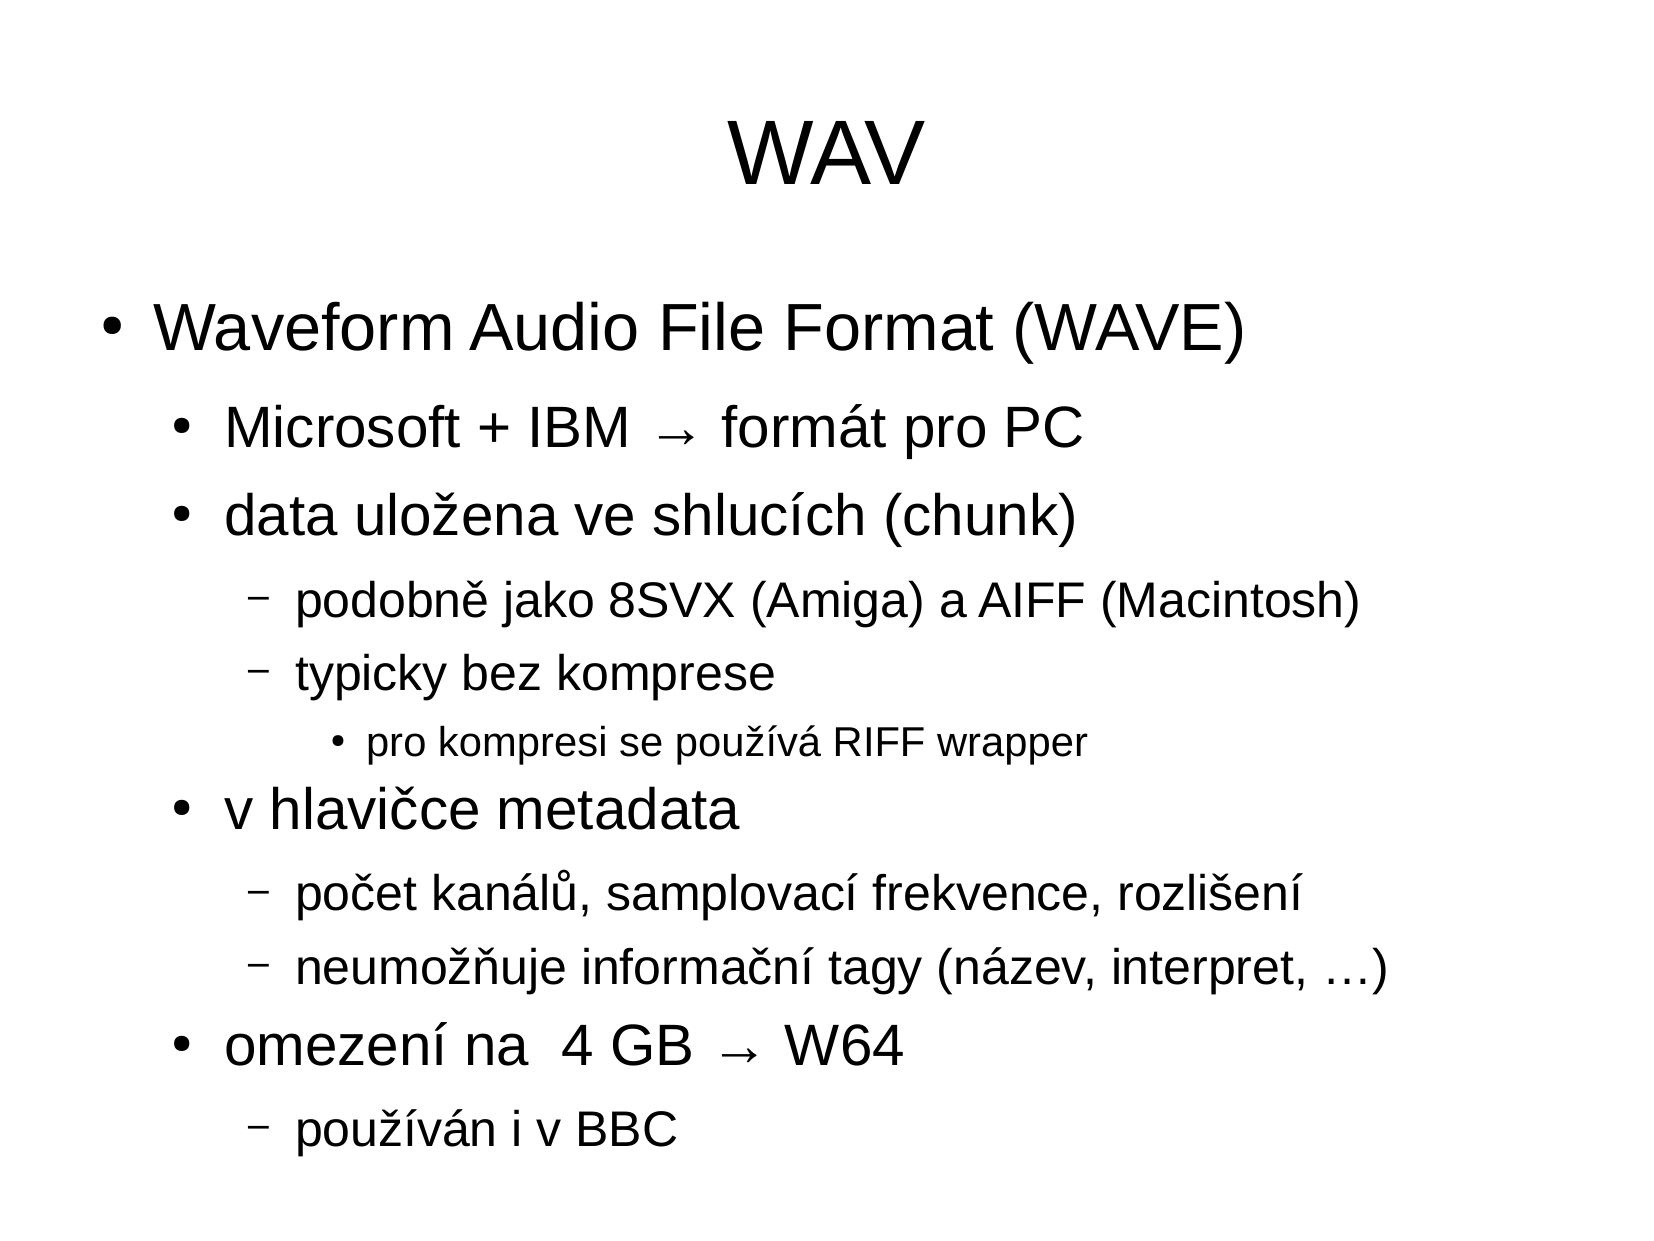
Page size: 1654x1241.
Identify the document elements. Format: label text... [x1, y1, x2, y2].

list Waveform Audio File Format (WAVE) Microsoft + IBM → formát pro PC data uložena ve shlucích (chunk) podobně jako 8SVX (Amiga) a AIFF (Macintosh) typicky bez komprese pro kompresi se používá RIFF wrapper v hlavičce metadata počet kanálů, samplovací frekvence, rozlišení neumožňuje informační tagy (název, interpret, …) omezení na 4 GB → W64 používán i v BBC [82, 290, 1571, 1109]
title WAV [82, 49, 1571, 257]
